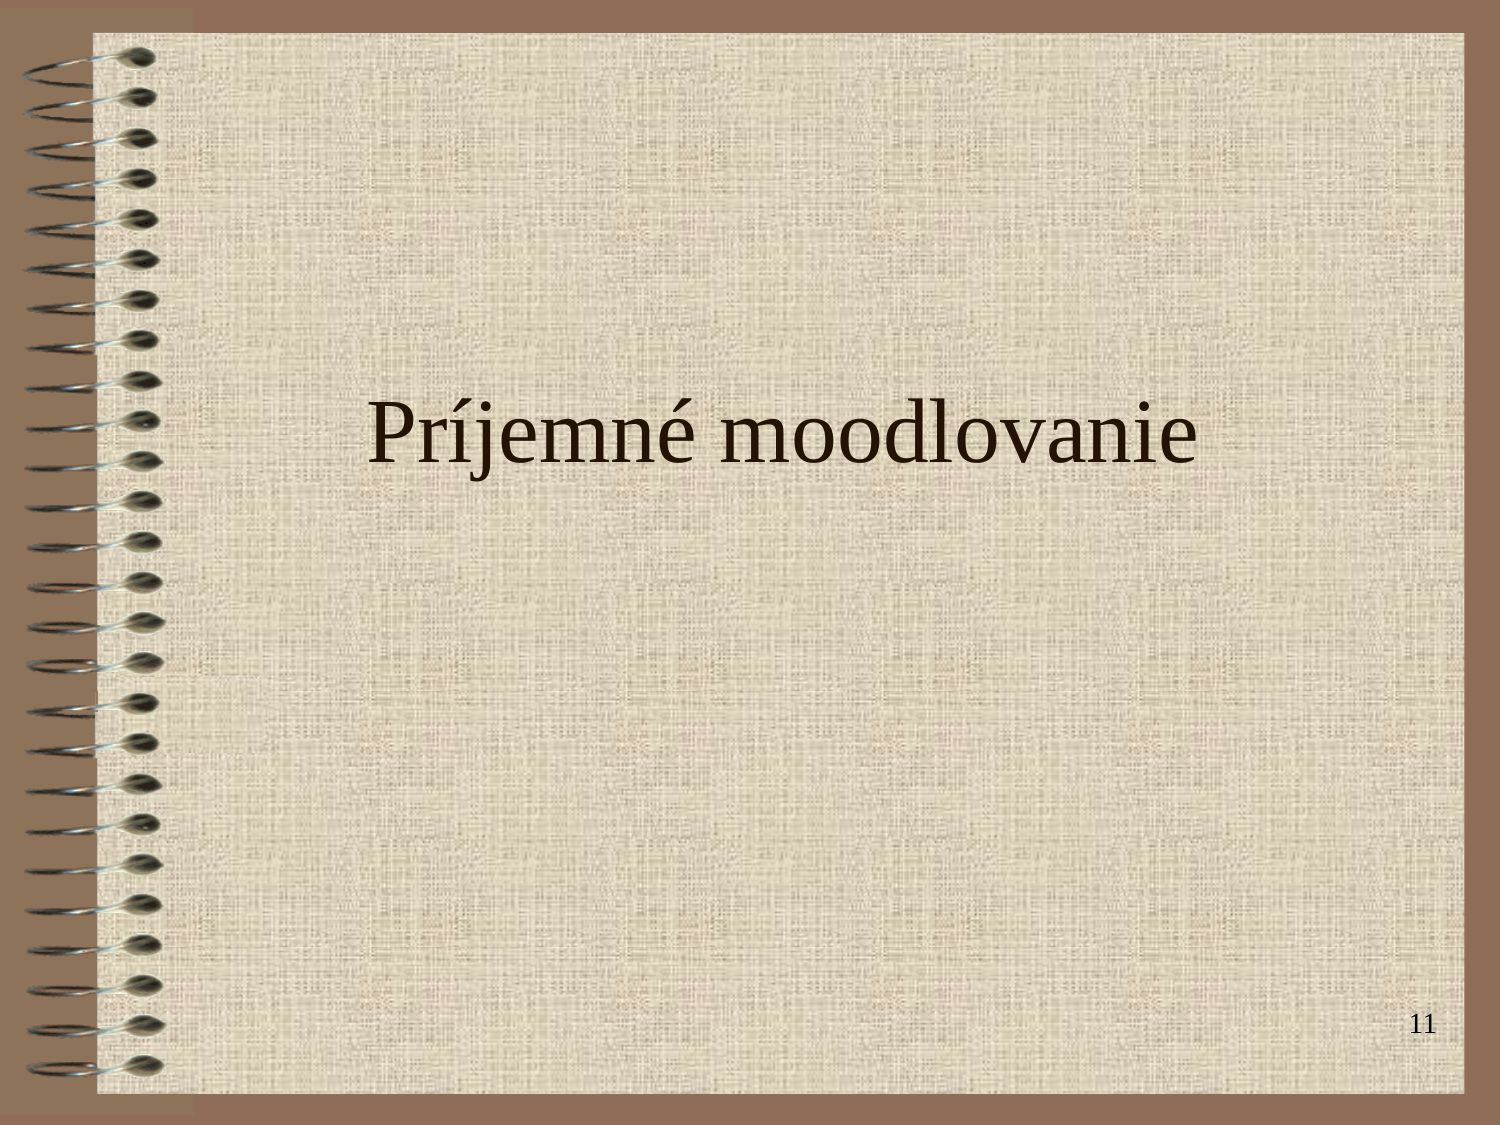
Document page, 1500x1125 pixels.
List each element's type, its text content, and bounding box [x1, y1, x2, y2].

picture [0, 8, 1465, 1115]
title Príjemné moodlovanie [149, 337, 1417, 525]
